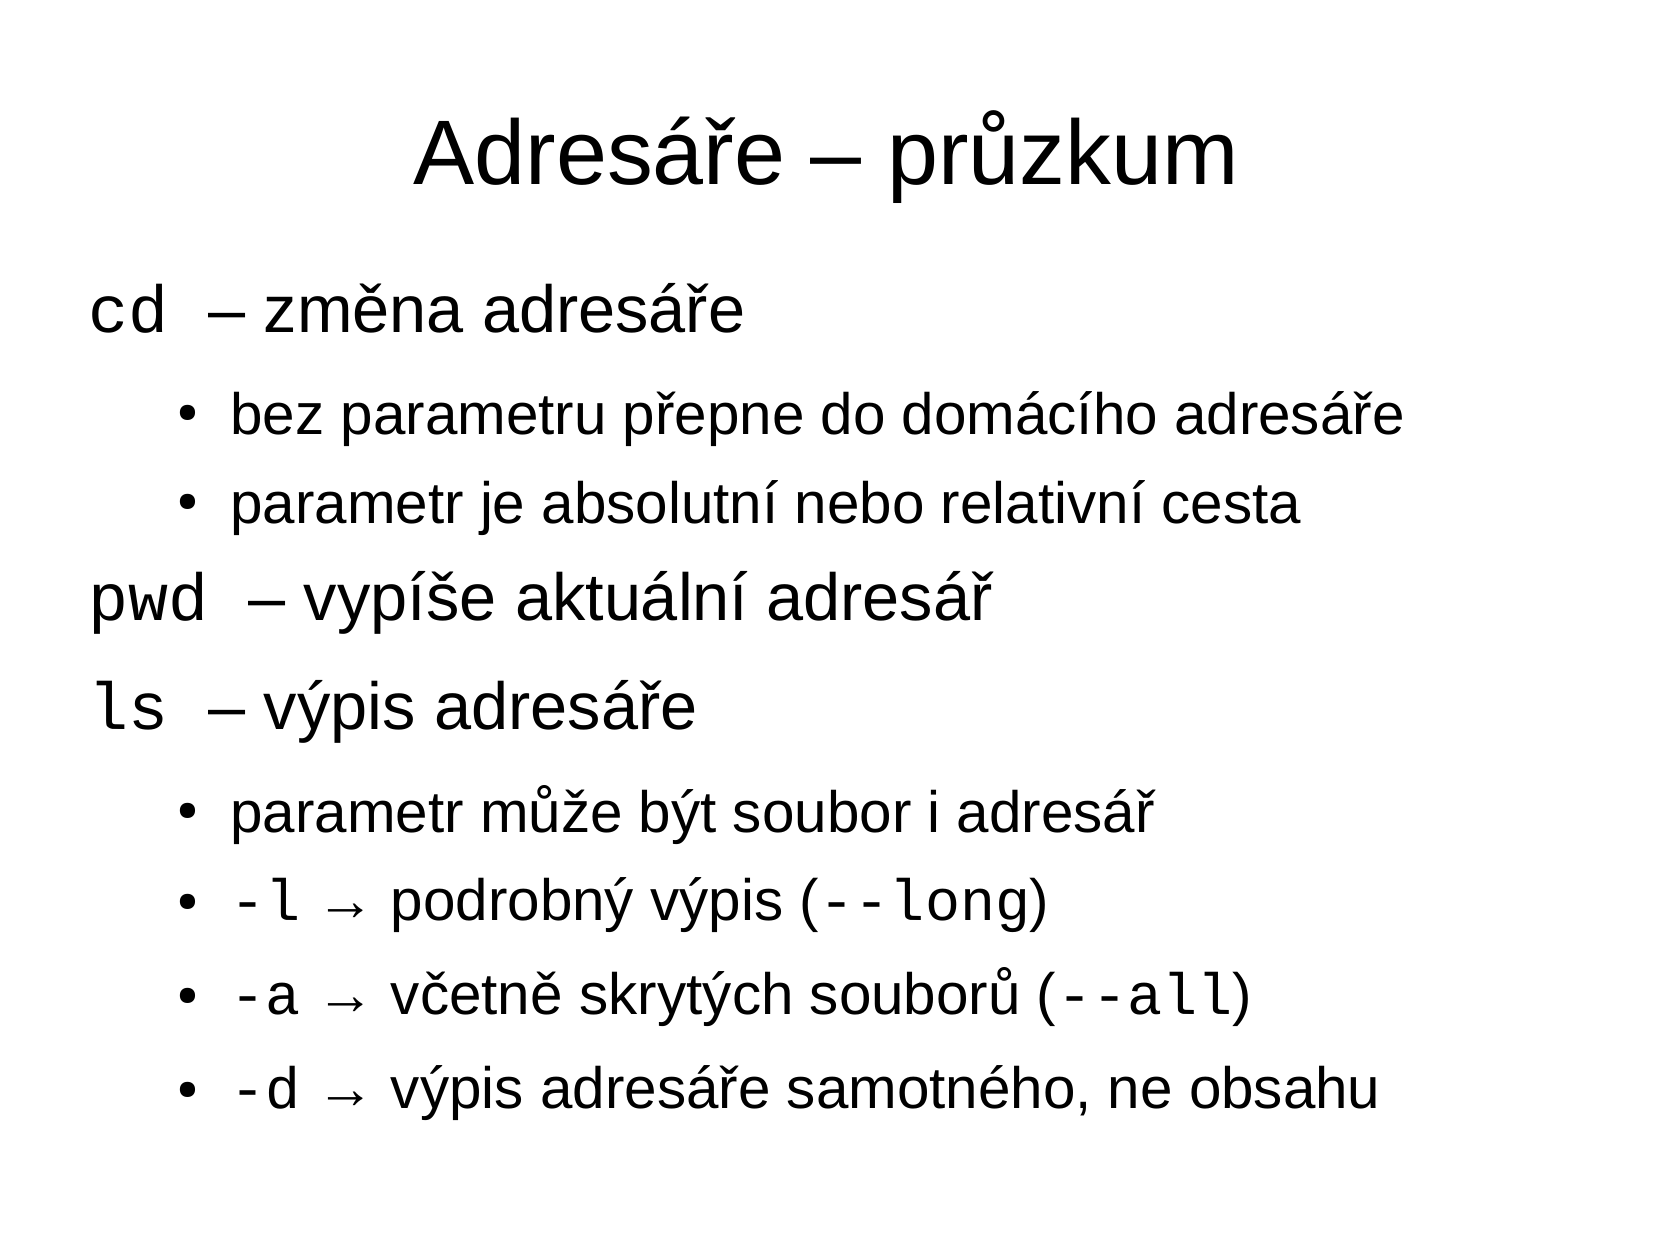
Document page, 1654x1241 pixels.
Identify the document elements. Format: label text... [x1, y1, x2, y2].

title Adresáře – průzkum [82, 56, 1571, 250]
list cd – změna adresáře bez parametru přepne do domácího adresáře parametr je absolutní nebo relativní cesta pwd – vypíše aktuální adresář ls – výpis adresáře parametr může být soubor i adresář -l → podrobný výpis (--long) -a → včetně skrytých souborů (--all) -d → výpis adresáře samotného, ne obsahu [88, 272, 1595, 1241]
